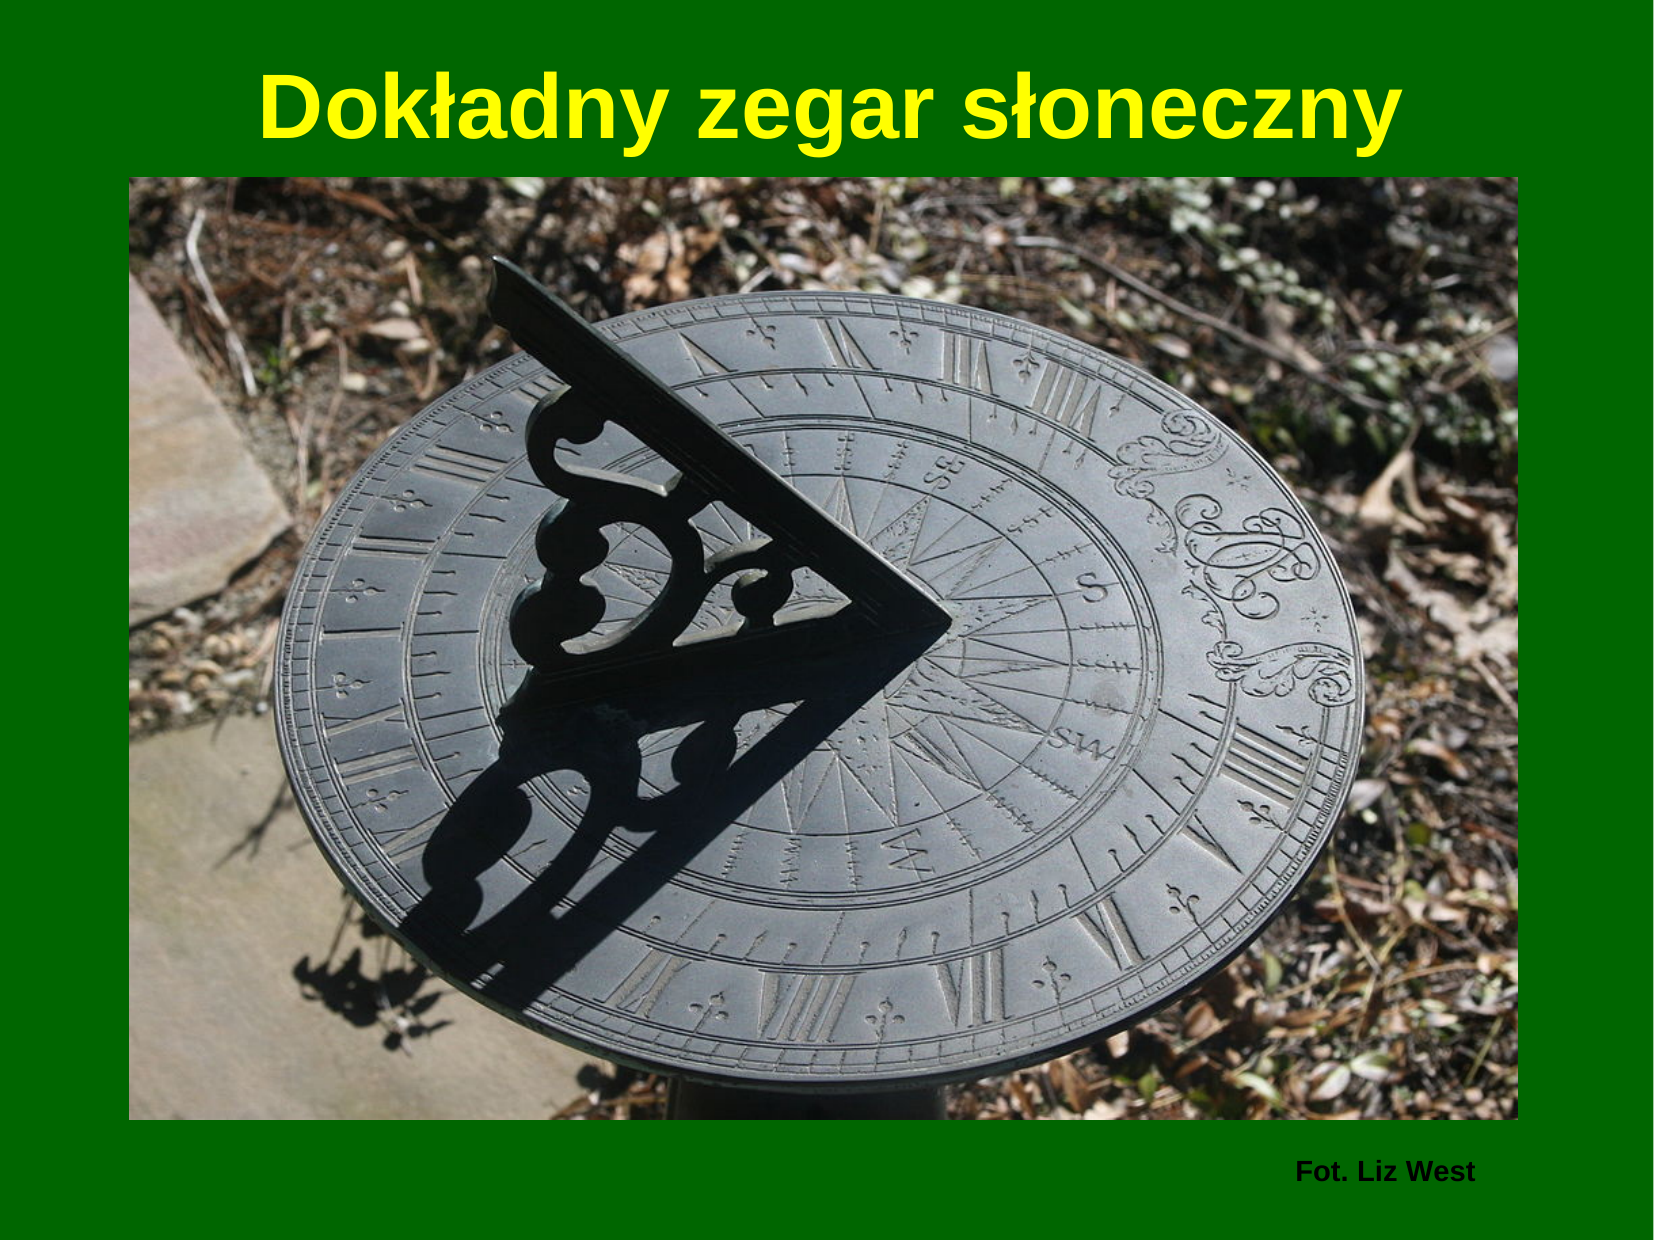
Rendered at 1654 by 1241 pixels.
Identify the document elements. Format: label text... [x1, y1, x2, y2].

title Dokładny zegar słoneczny [87, 9, 1576, 202]
text_box Fot. Liz West [1280, 1145, 1491, 1194]
picture [129, 177, 1518, 1120]
